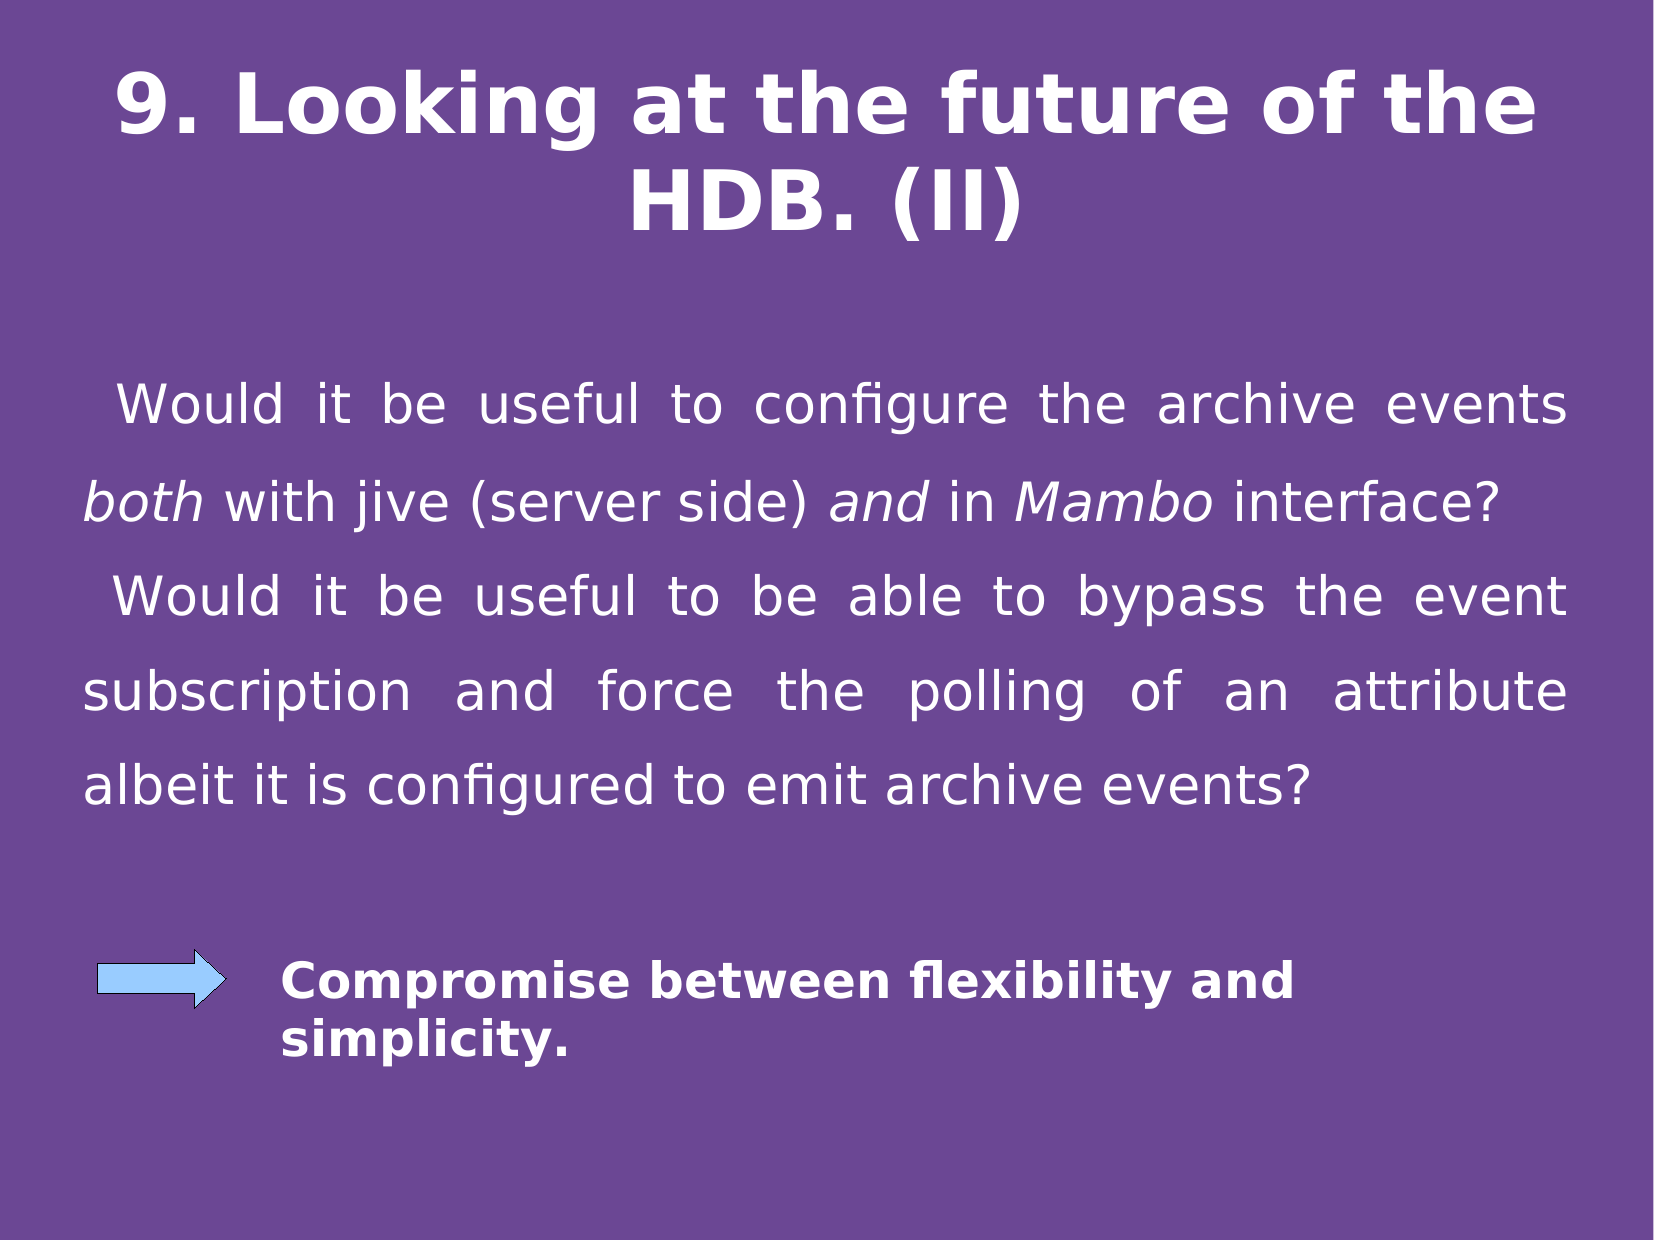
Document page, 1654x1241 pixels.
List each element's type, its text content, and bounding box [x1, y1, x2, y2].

title 9. Looking at the future of the HDB. (II) [82, 49, 1571, 257]
text_box [97, 949, 227, 1009]
subtitle Would it be useful to configure the archive events both with jive (server side) and in Mambo interface? Would it be useful to be able to bypass the event subscription and force the polling of an attribute albeit it is configured to emit archive events? [82, 290, 1571, 945]
text_box Compromise between flexibility and simplicity. [265, 944, 1595, 1034]
